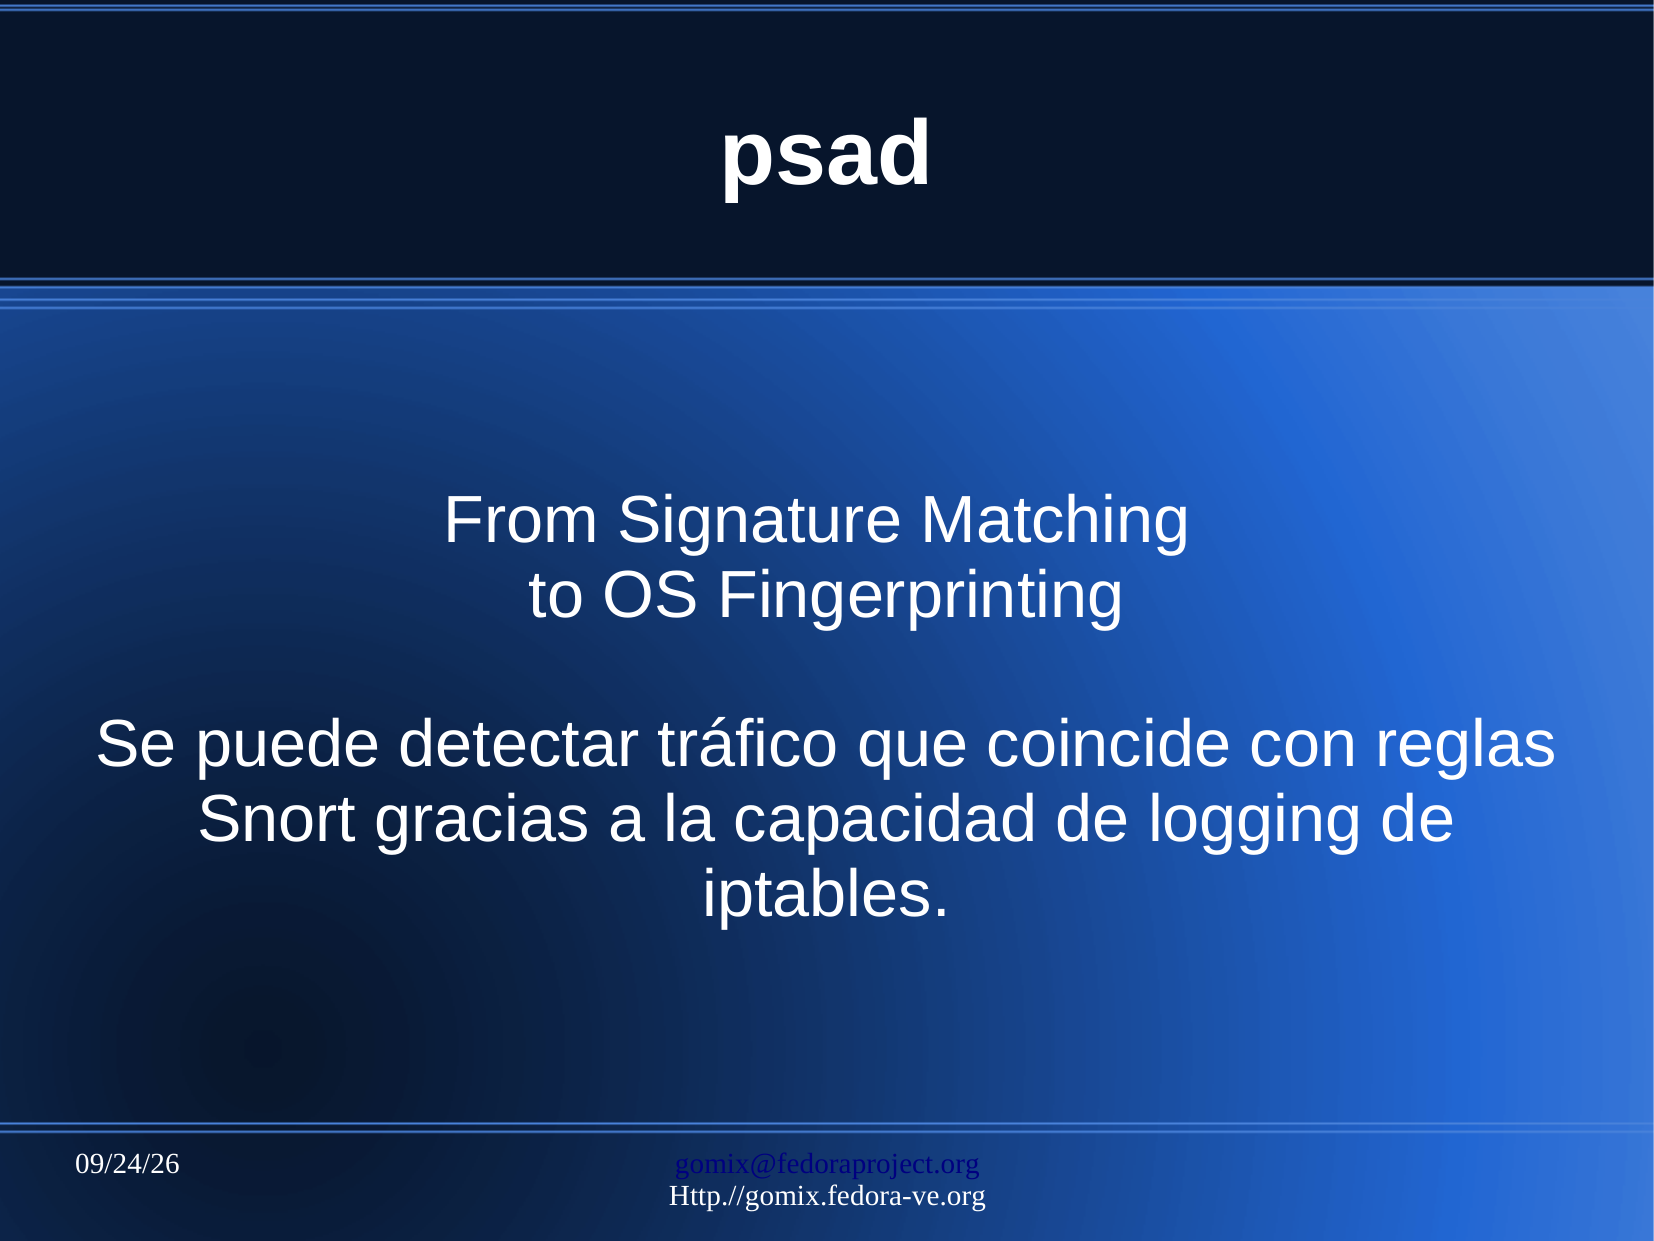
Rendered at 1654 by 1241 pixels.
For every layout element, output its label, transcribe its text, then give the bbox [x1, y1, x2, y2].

title psad [82, 49, 1571, 257]
subtitle From Signature Matching to OS Fingerprinting Se puede detectar tráfico que coincide con reglas Snort gracias a la capacidad de logging de iptables. [82, 362, 1571, 1050]
picture [0, 0, 1654, 1241]
